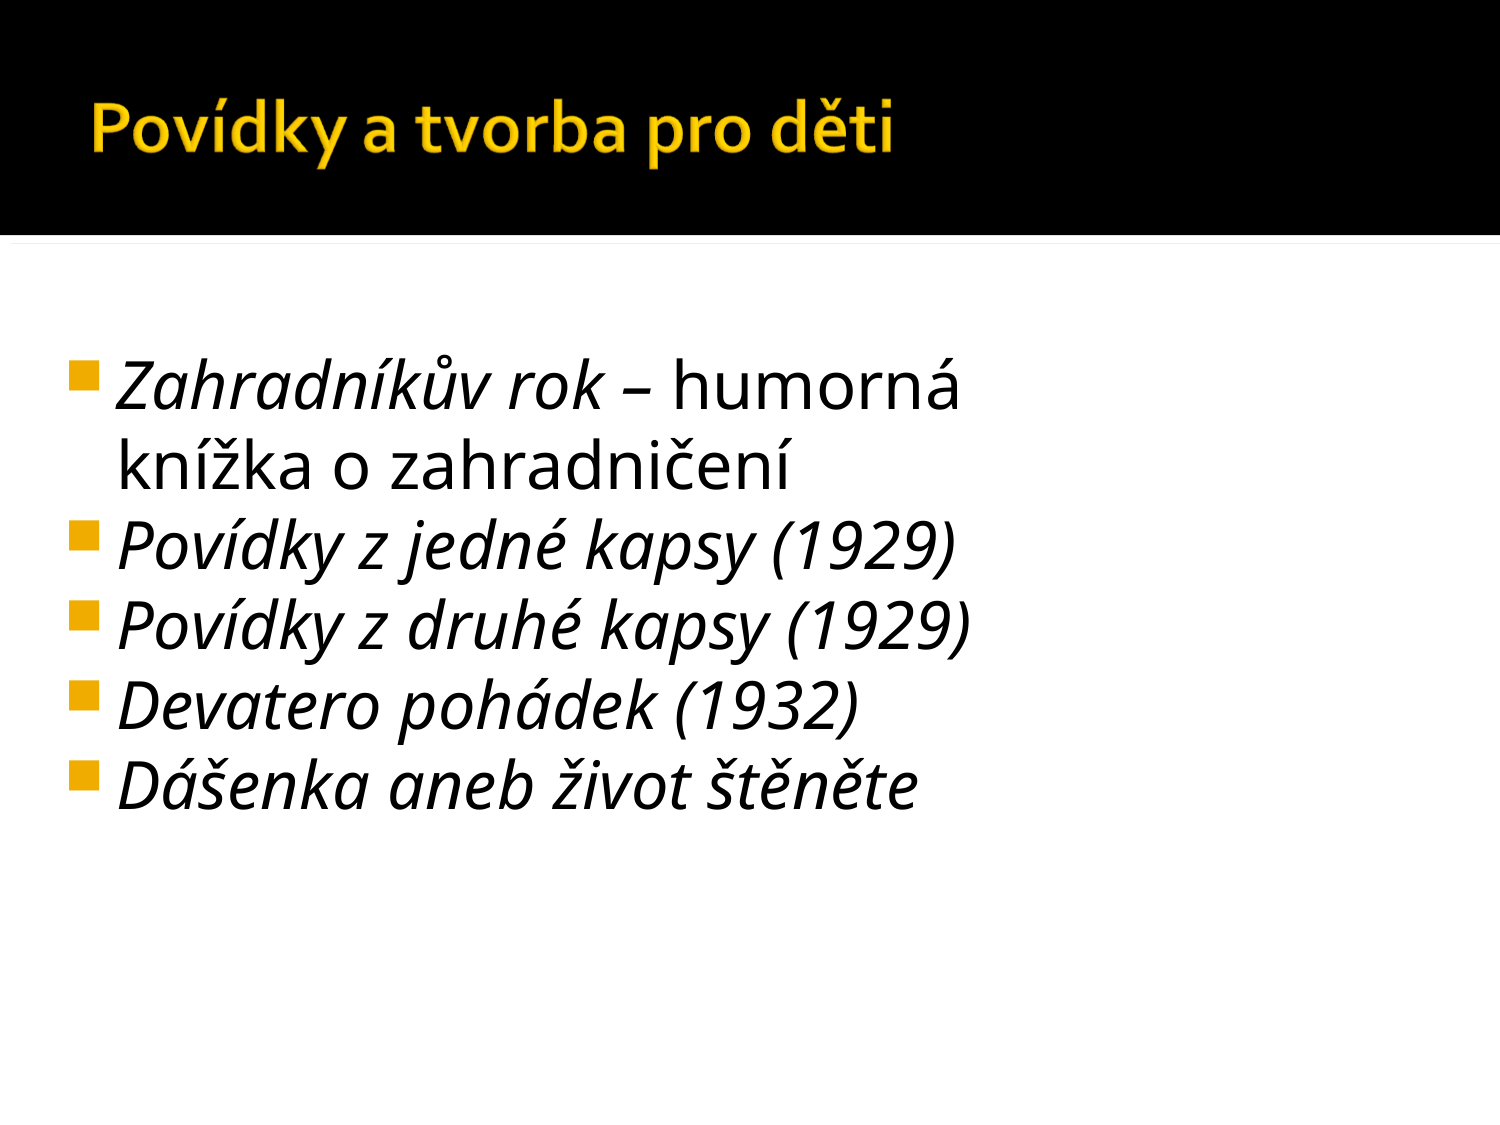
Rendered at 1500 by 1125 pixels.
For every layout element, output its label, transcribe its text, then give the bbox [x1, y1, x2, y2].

list Zahradníkův rok – humorná knížka o zahradničení Povídky z jedné kapsy (1929) Povídky z druhé kapsy (1929) Devatero pohádek (1932) Dášenka aneb život štěněte [35, 328, 1043, 1088]
text_box [41, 24, 1427, 233]
